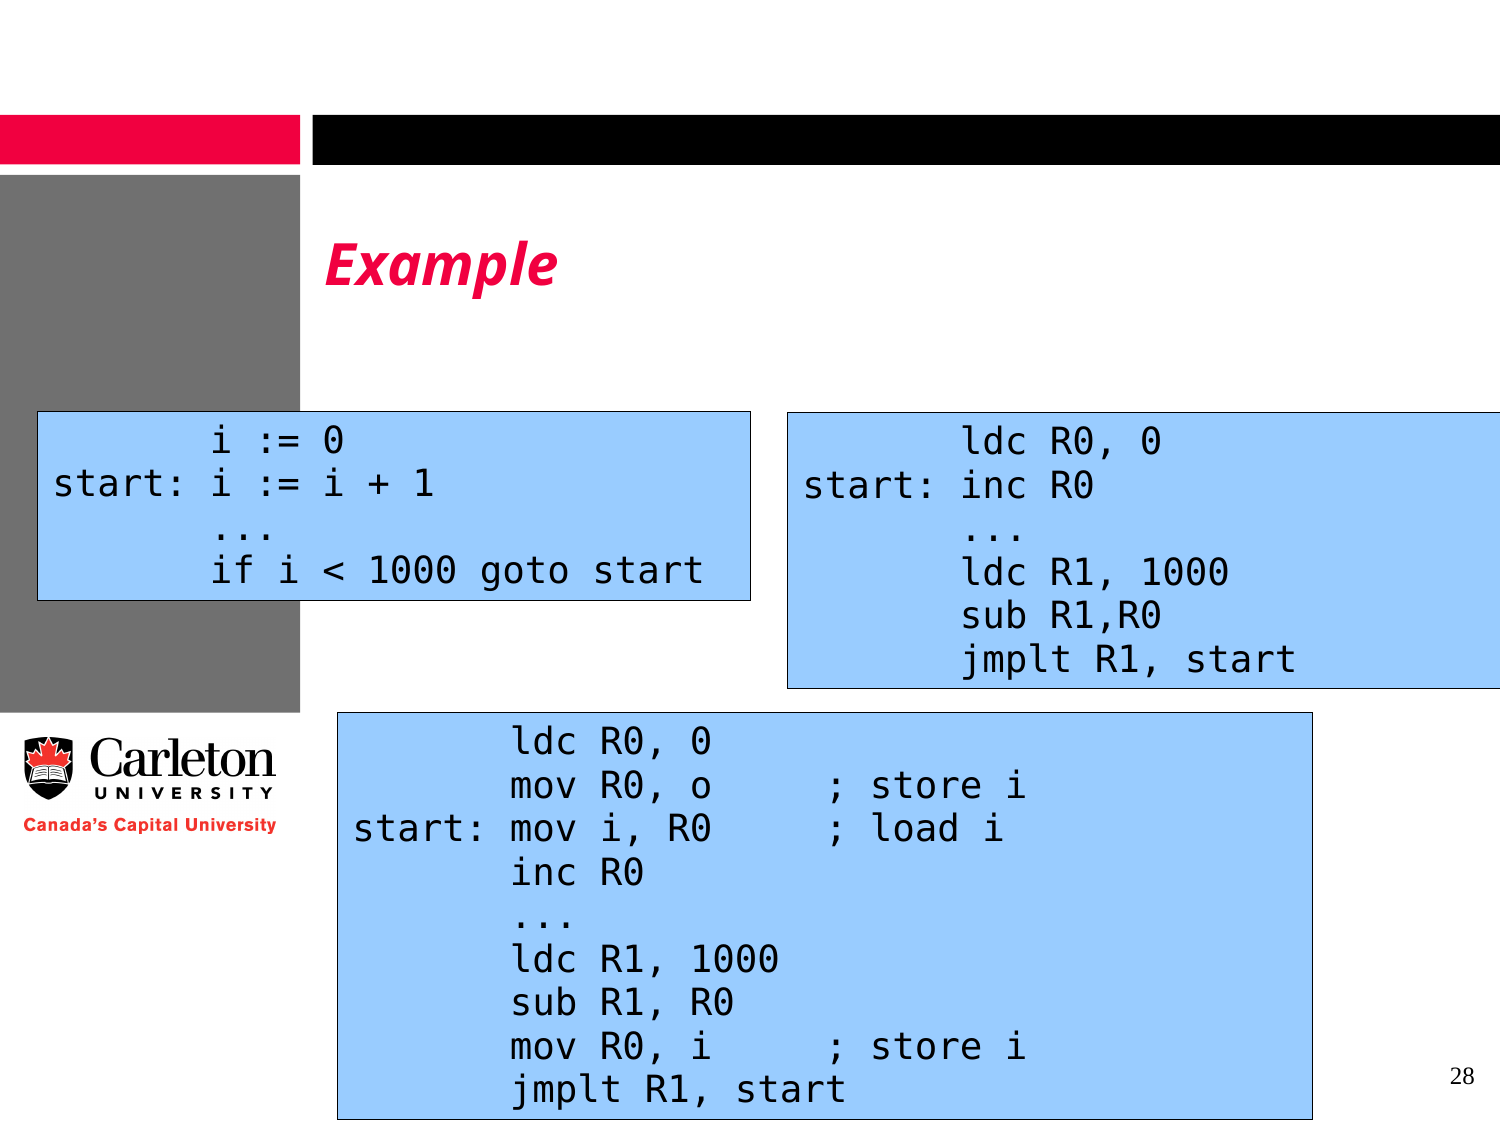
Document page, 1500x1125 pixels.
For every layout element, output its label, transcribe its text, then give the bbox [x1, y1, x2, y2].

text_box ldc R0, 0 mov R0, o ; store i start: mov i, R0 ; load i inc R0 ... ldc R1, 1000 sub R1, R0 mov R0, i ; store i jmplt R1, start [337, 712, 1313, 1120]
text_box ldc R0, 0 start: inc R0 ... ldc R1, 1000 sub R1,R0 jmplt R1, start [787, 412, 1500, 689]
title Example [324, 187, 1450, 338]
picture [24, 737, 276, 834]
text_box i := 0 start: i := i + 1 ... if i < 1000 goto start [37, 411, 751, 601]
